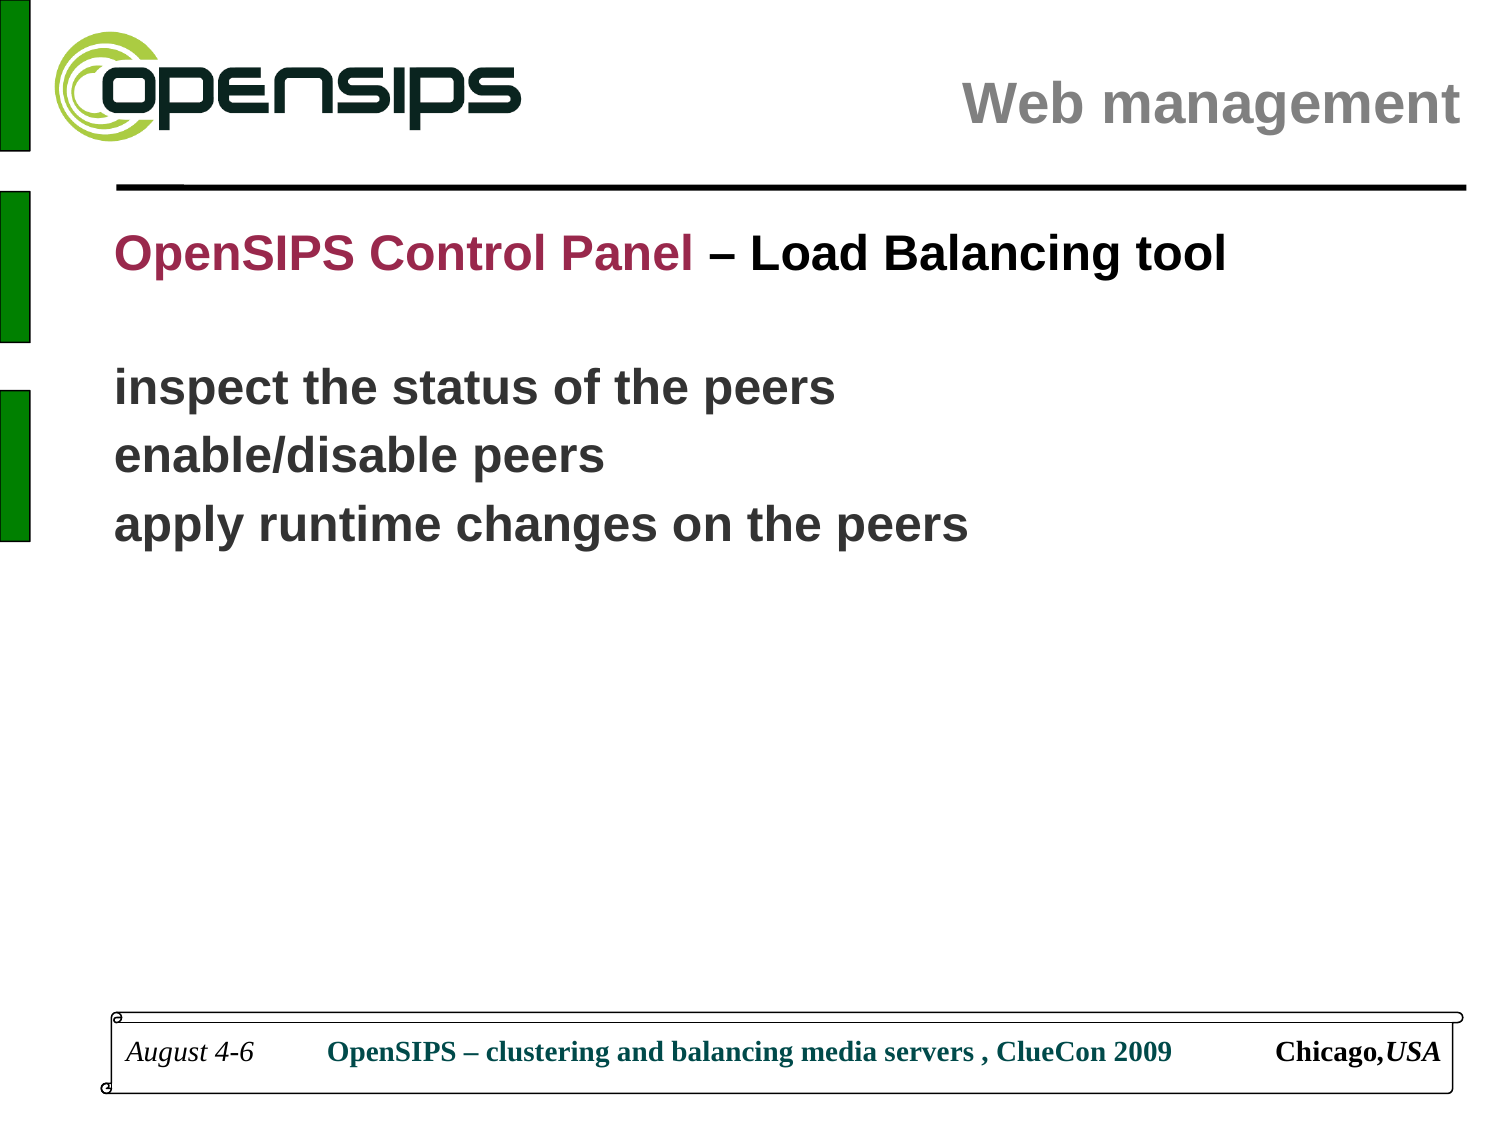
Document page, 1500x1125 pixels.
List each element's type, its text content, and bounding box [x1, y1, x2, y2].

picture [51, 27, 532, 148]
list OpenSIPS Control Panel – Load Balancing tool inspect the status of the peers enable/disable peers apply runtime changes on the peers [112, 224, 1424, 961]
title Web management [299, 44, 1462, 180]
